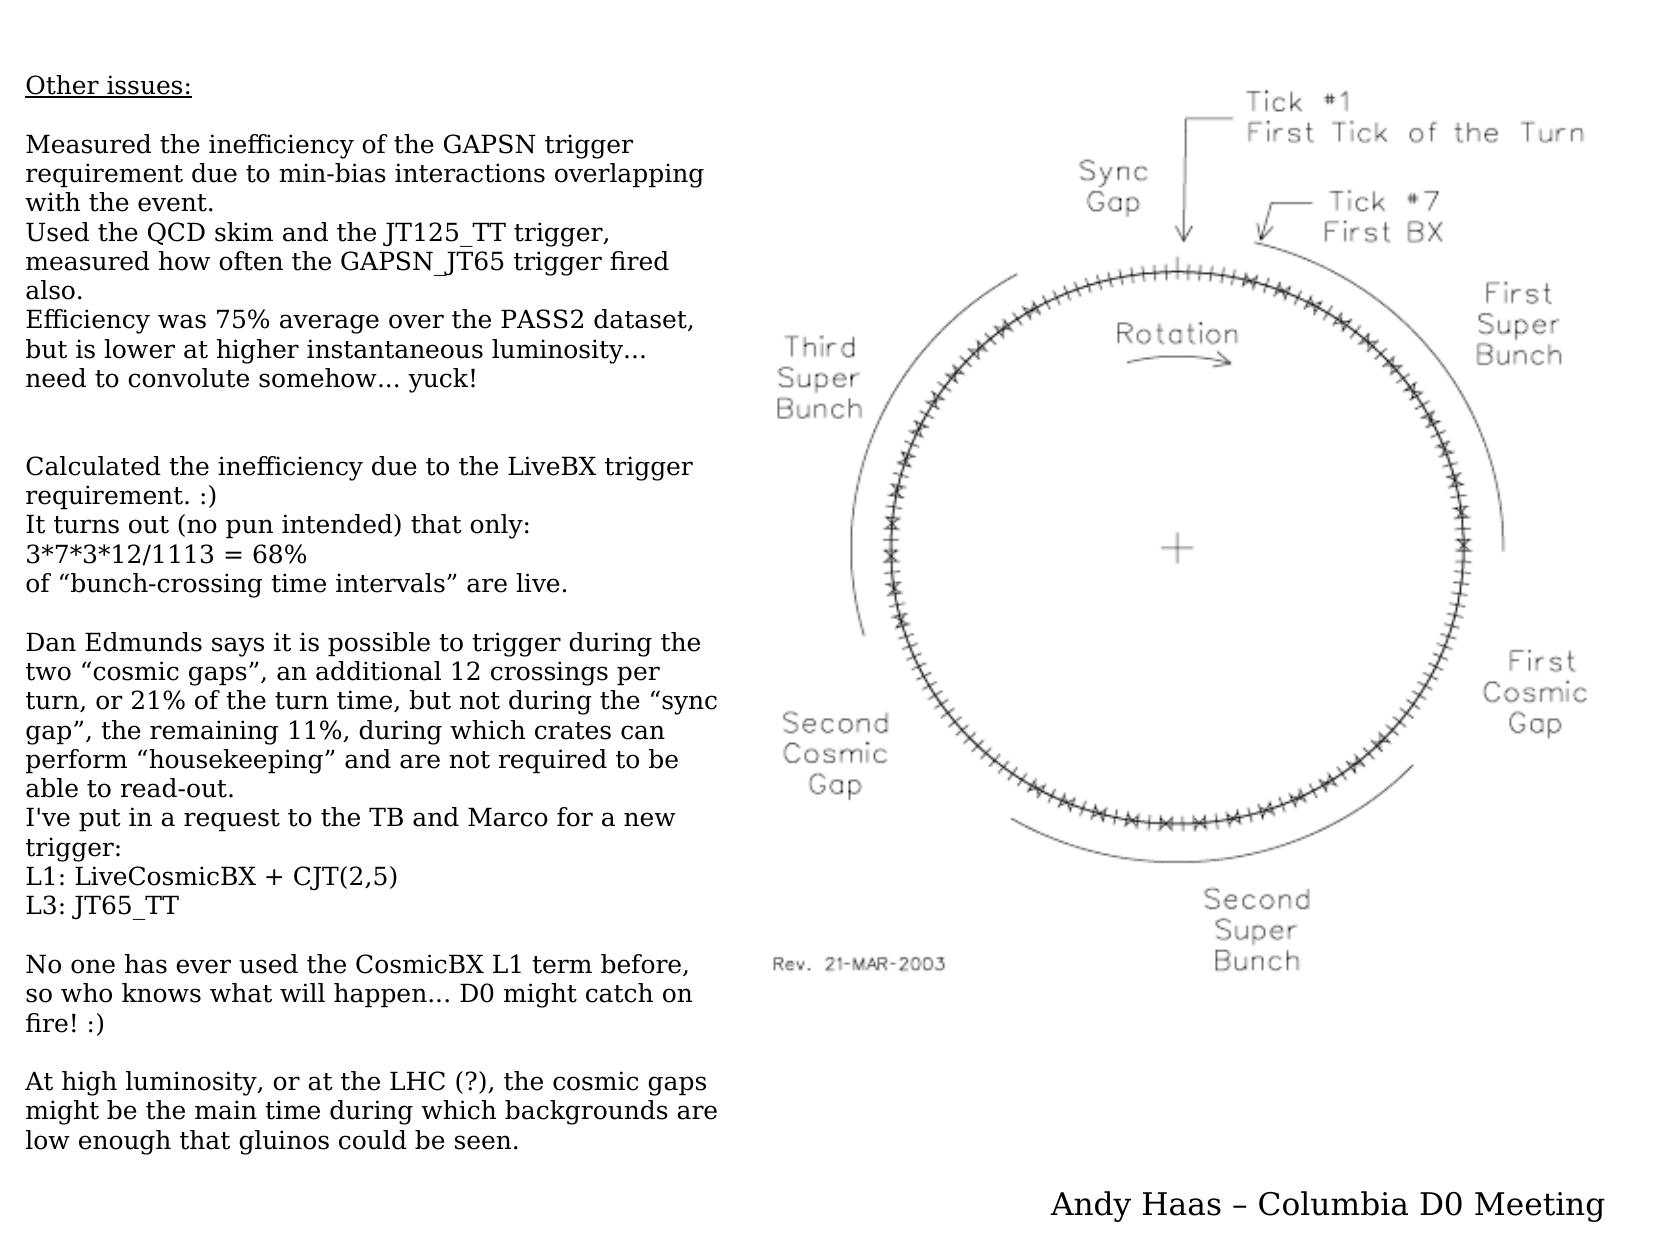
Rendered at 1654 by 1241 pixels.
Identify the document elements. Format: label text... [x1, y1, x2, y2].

picture [728, 73, 1649, 1012]
text_box Other issues: Measured the inefficiency of the GAPSN trigger requirement due to min-bias interactions overlapping with the event. Used the QCD skim and the JT125_TT trigger, measured how often the GAPSN_JT65 trigger fired also. Efficiency was 75% average over the PASS2 dataset, but is lower at higher instantaneous luminosity... need to convolute somehow... yuck! Calculated the inefficiency due to the LiveBX trigger requirement. :) It turns out (no pun intended) that only: 3*7*3*12/1113 = 68% of “bunch-crossing time intervals” are live. Dan Edmunds says it is possible to trigger during the two “cosmic gaps”, an additional 12 crossings per turn, or 21% of the turn time, but not during the “sync gap”, the remaining 11%, during which crates can perform “housekeeping” and are not required to be able to read-out. I've put in a request to the TB and Marco for a new trigger: L1: LiveCosmicBX + CJT(2,5) L3: JT65_TT No one has ever used the CosmicBX L1 term before, so who knows what will happen... D0 might catch on fire! :) At high luminosity, or at the LHC (?), the cosmic gaps might be the main time during which backgrounds are low enough that gluinos could be seen. [25, 71, 720, 1156]
